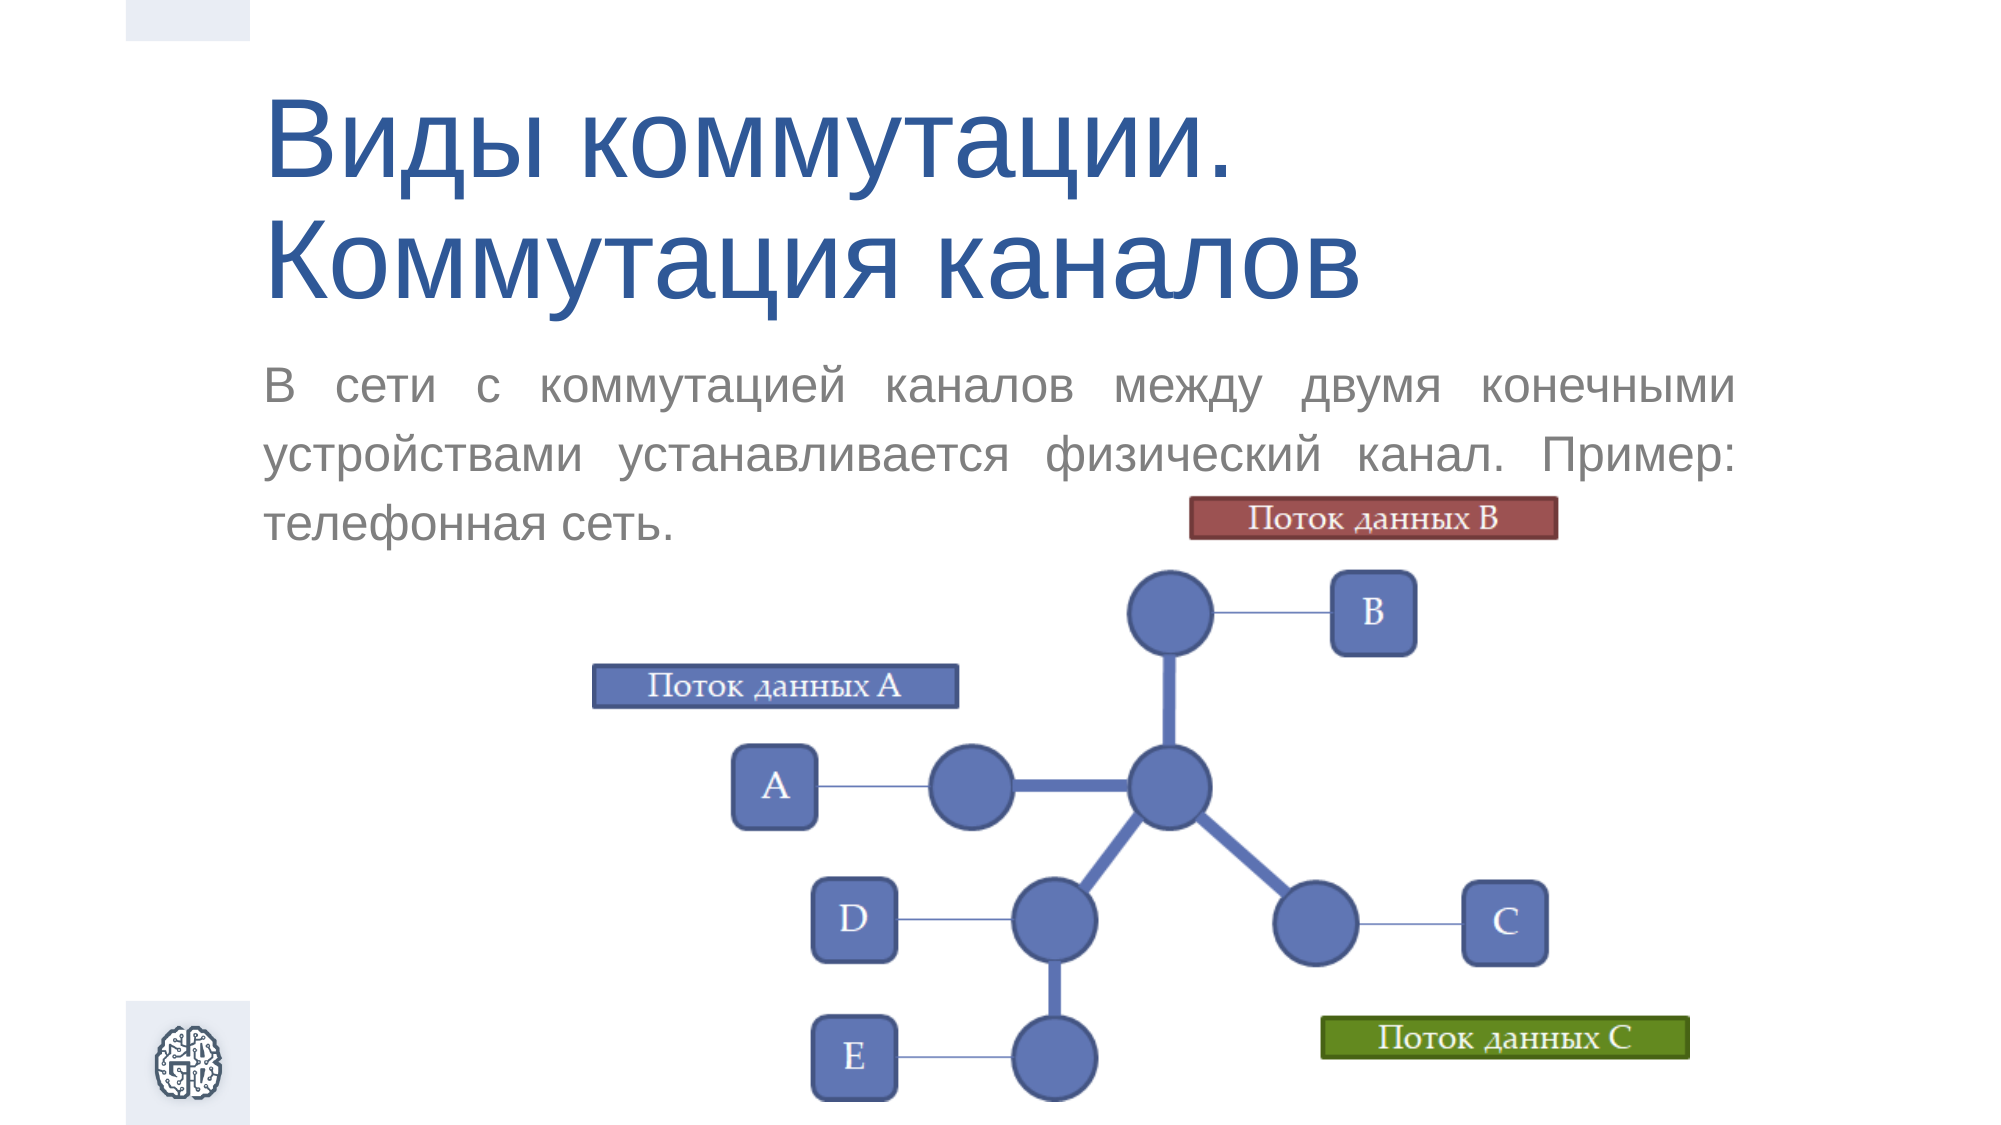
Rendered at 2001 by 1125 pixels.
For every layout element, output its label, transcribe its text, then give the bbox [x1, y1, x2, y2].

list В сети с коммутацией каналов между двумя конечными устройствами устанавливается физический канал. Пример: телефонная сеть. [248, 362, 1752, 598]
title Виды коммутации. Коммутация каналов [248, 84, 1752, 319]
picture [144, 1016, 232, 1110]
picture [592, 598, 1690, 1102]
